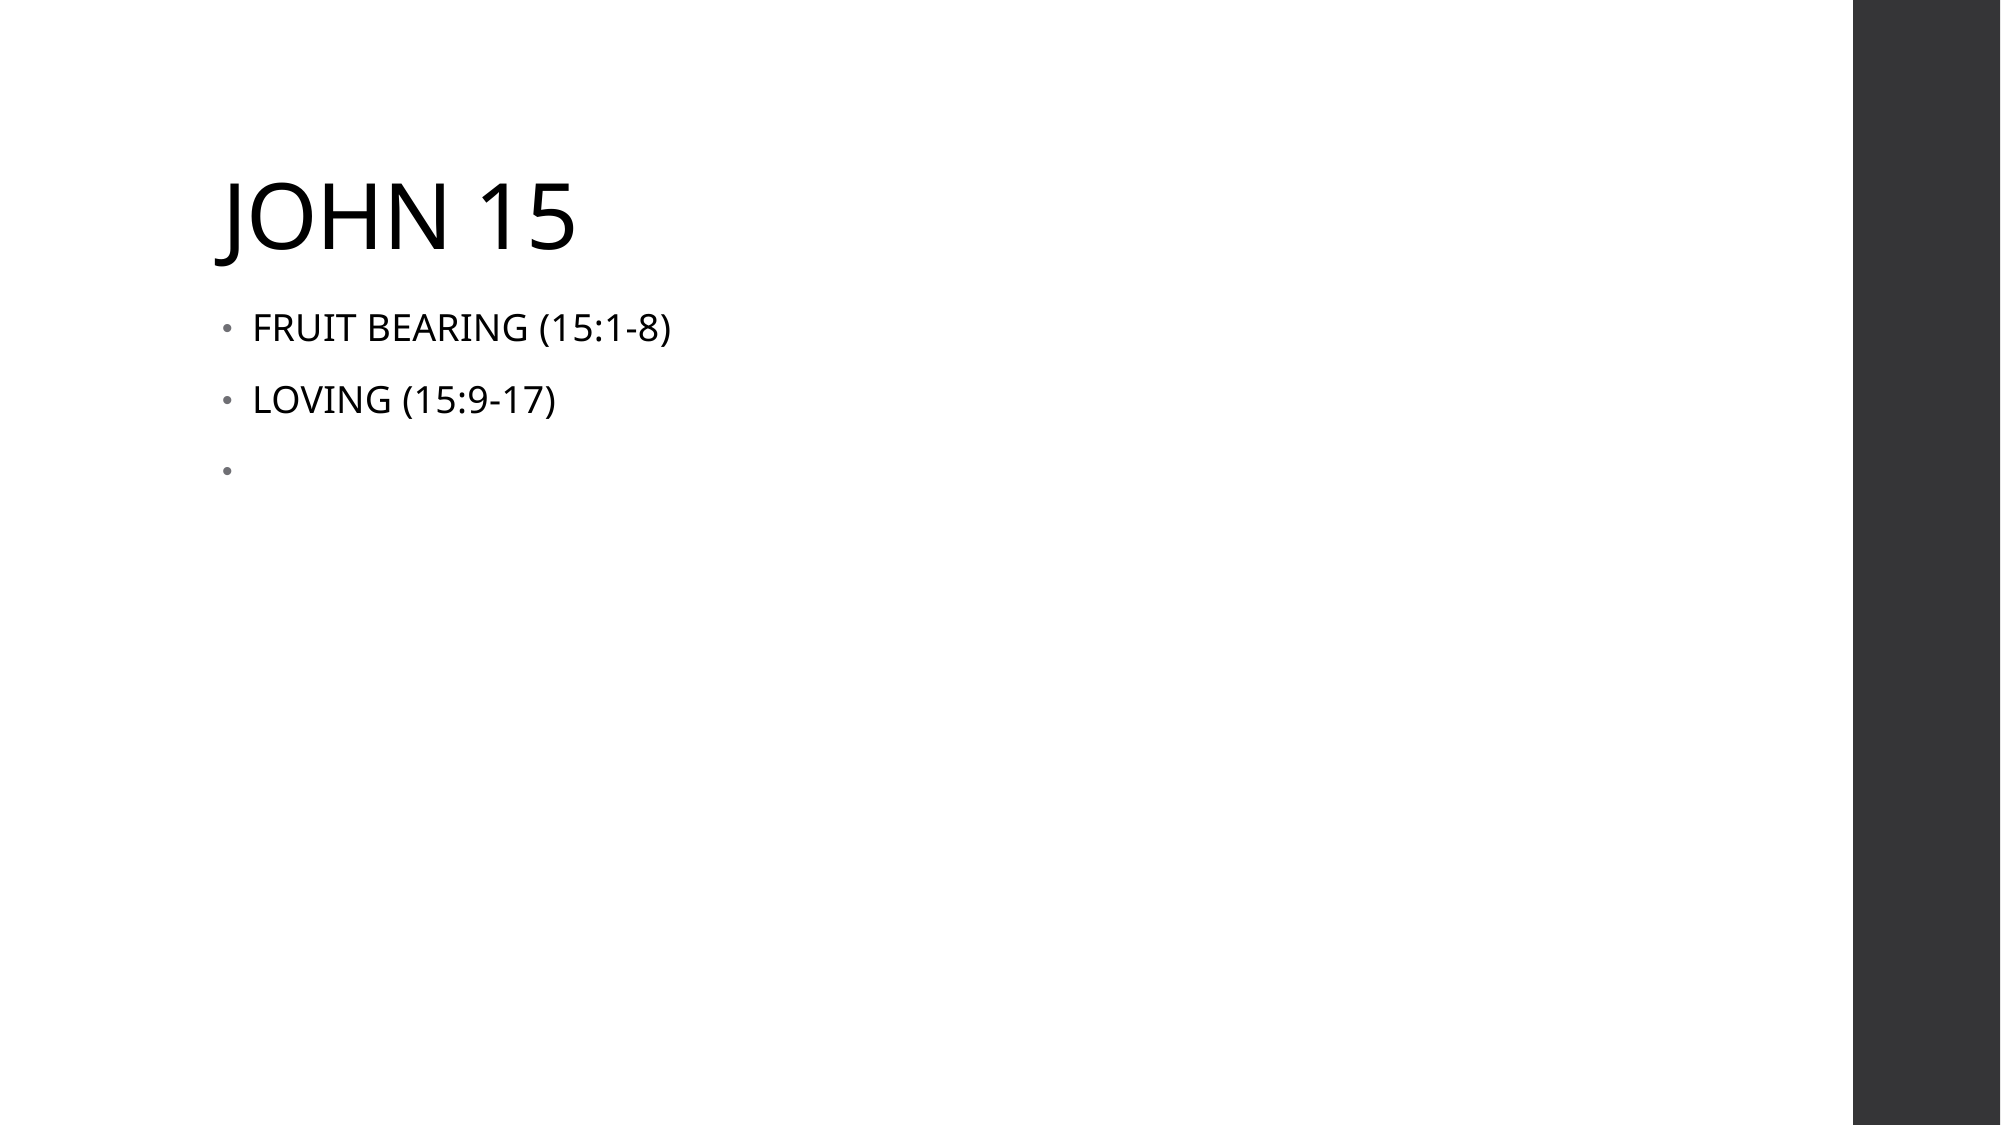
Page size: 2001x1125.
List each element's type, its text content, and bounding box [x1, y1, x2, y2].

title JOHN 15 [206, 60, 1797, 278]
list FRUIT BEARING (15:1-8) LOVING (15:9-17) [206, 299, 1617, 1014]
